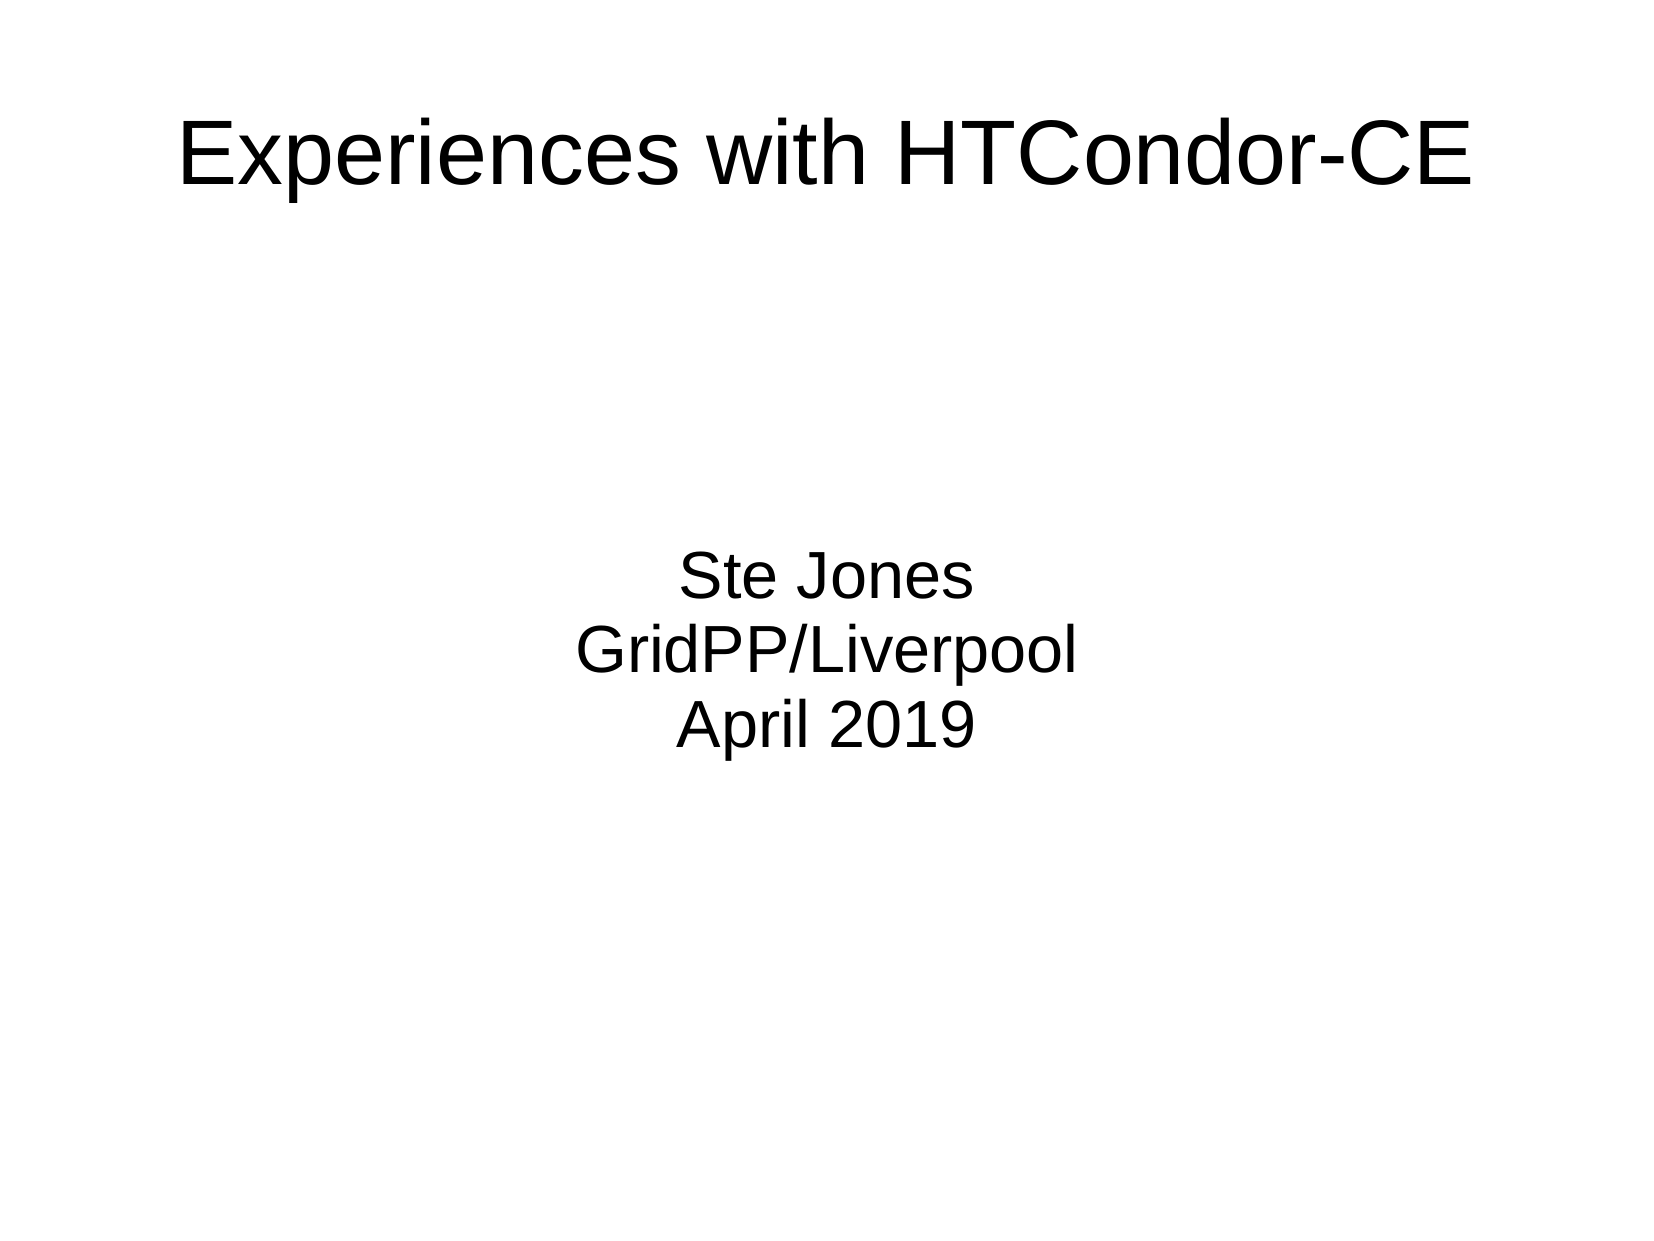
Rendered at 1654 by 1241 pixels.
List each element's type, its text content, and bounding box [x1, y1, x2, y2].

subtitle Ste Jones GridPP/Liverpool April 2019 [82, 290, 1571, 1010]
title Experiences with HTCondor-CE [82, 49, 1571, 257]
